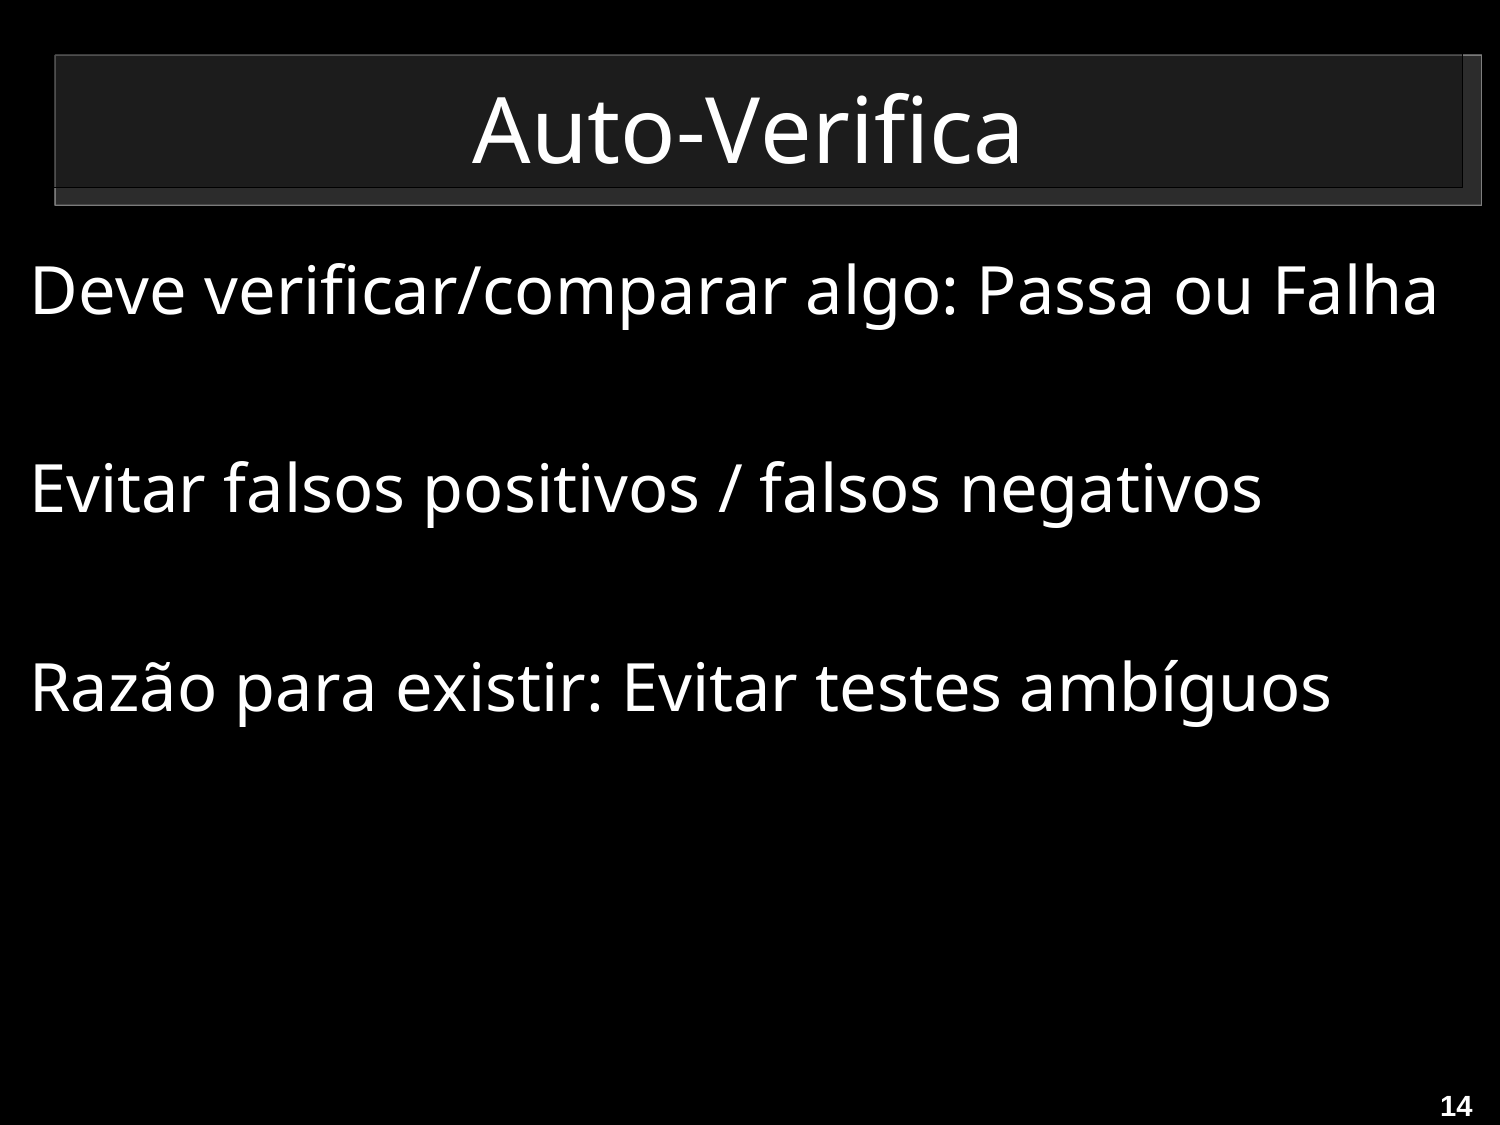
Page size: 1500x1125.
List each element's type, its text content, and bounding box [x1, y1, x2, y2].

title Auto-Verifica [29, 38, 1469, 218]
list Deve verificar/comparar algo: Passa ou Falha Evitar falsos positivos / falsos negativos Razão para existir: Evitar testes ambíguos [29, 243, 1469, 1072]
